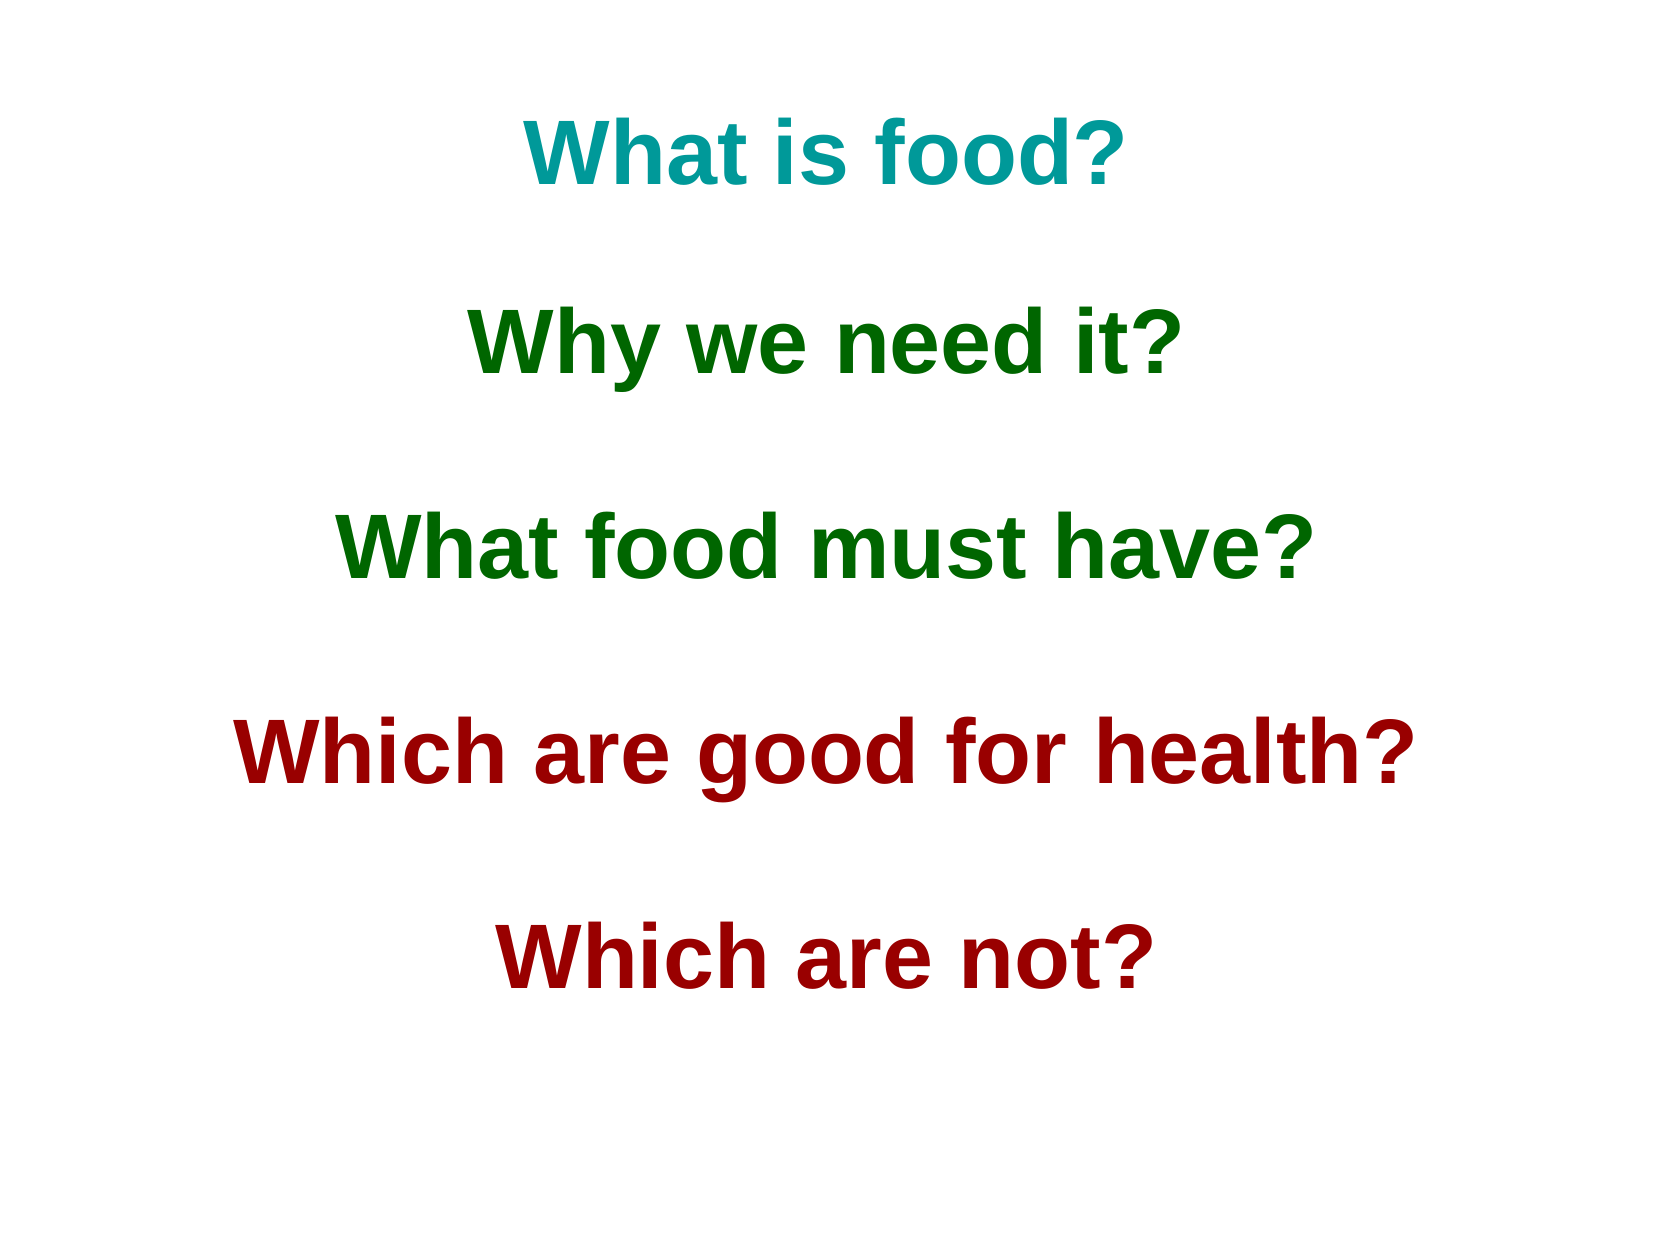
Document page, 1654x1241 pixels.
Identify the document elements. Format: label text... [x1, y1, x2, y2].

title What is food? [82, 49, 1571, 257]
subtitle Why we need it? What food must have? Which are good for health? Which are not? [82, 290, 1571, 1010]
